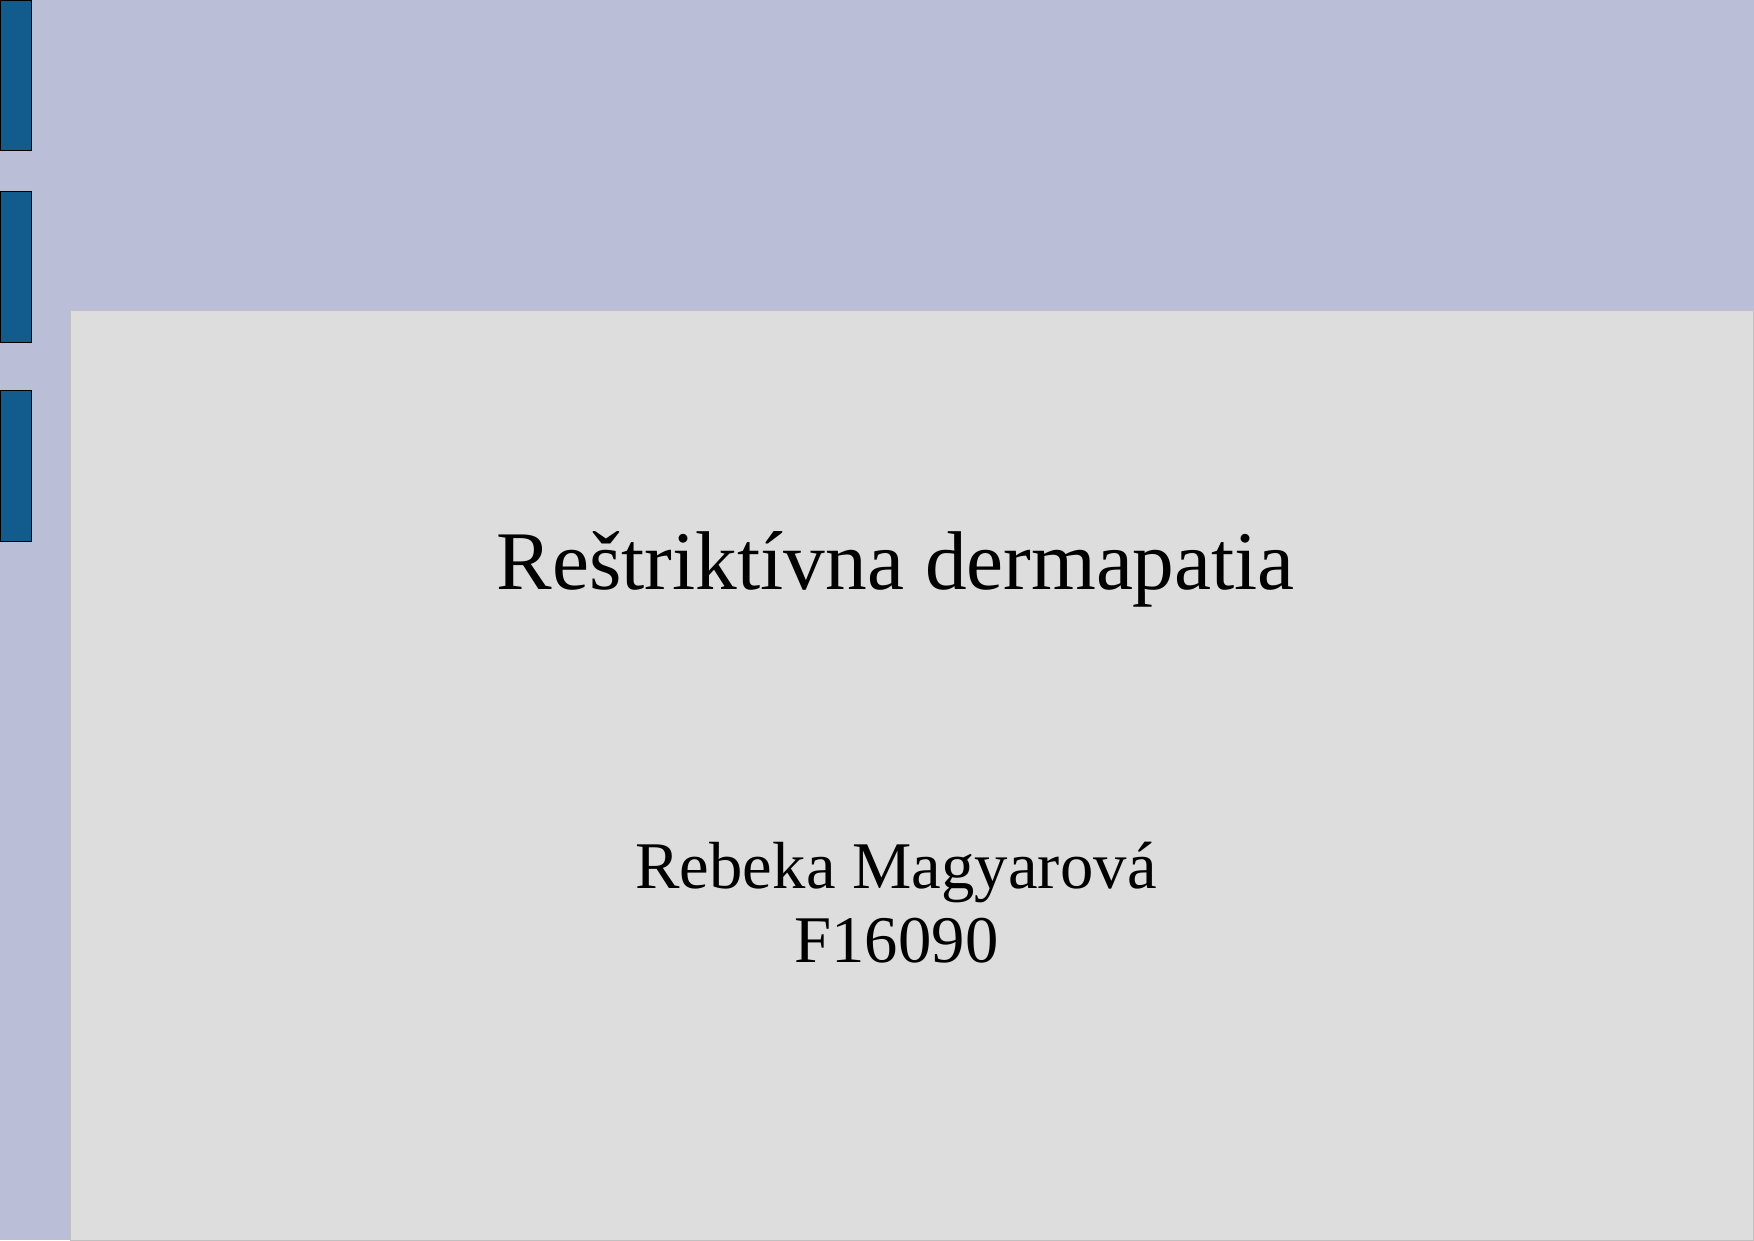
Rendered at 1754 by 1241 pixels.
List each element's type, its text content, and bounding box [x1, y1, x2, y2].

subtitle Reštriktívna dermapatia Rebeka Magyarová F16090 [147, 236, 1646, 1241]
